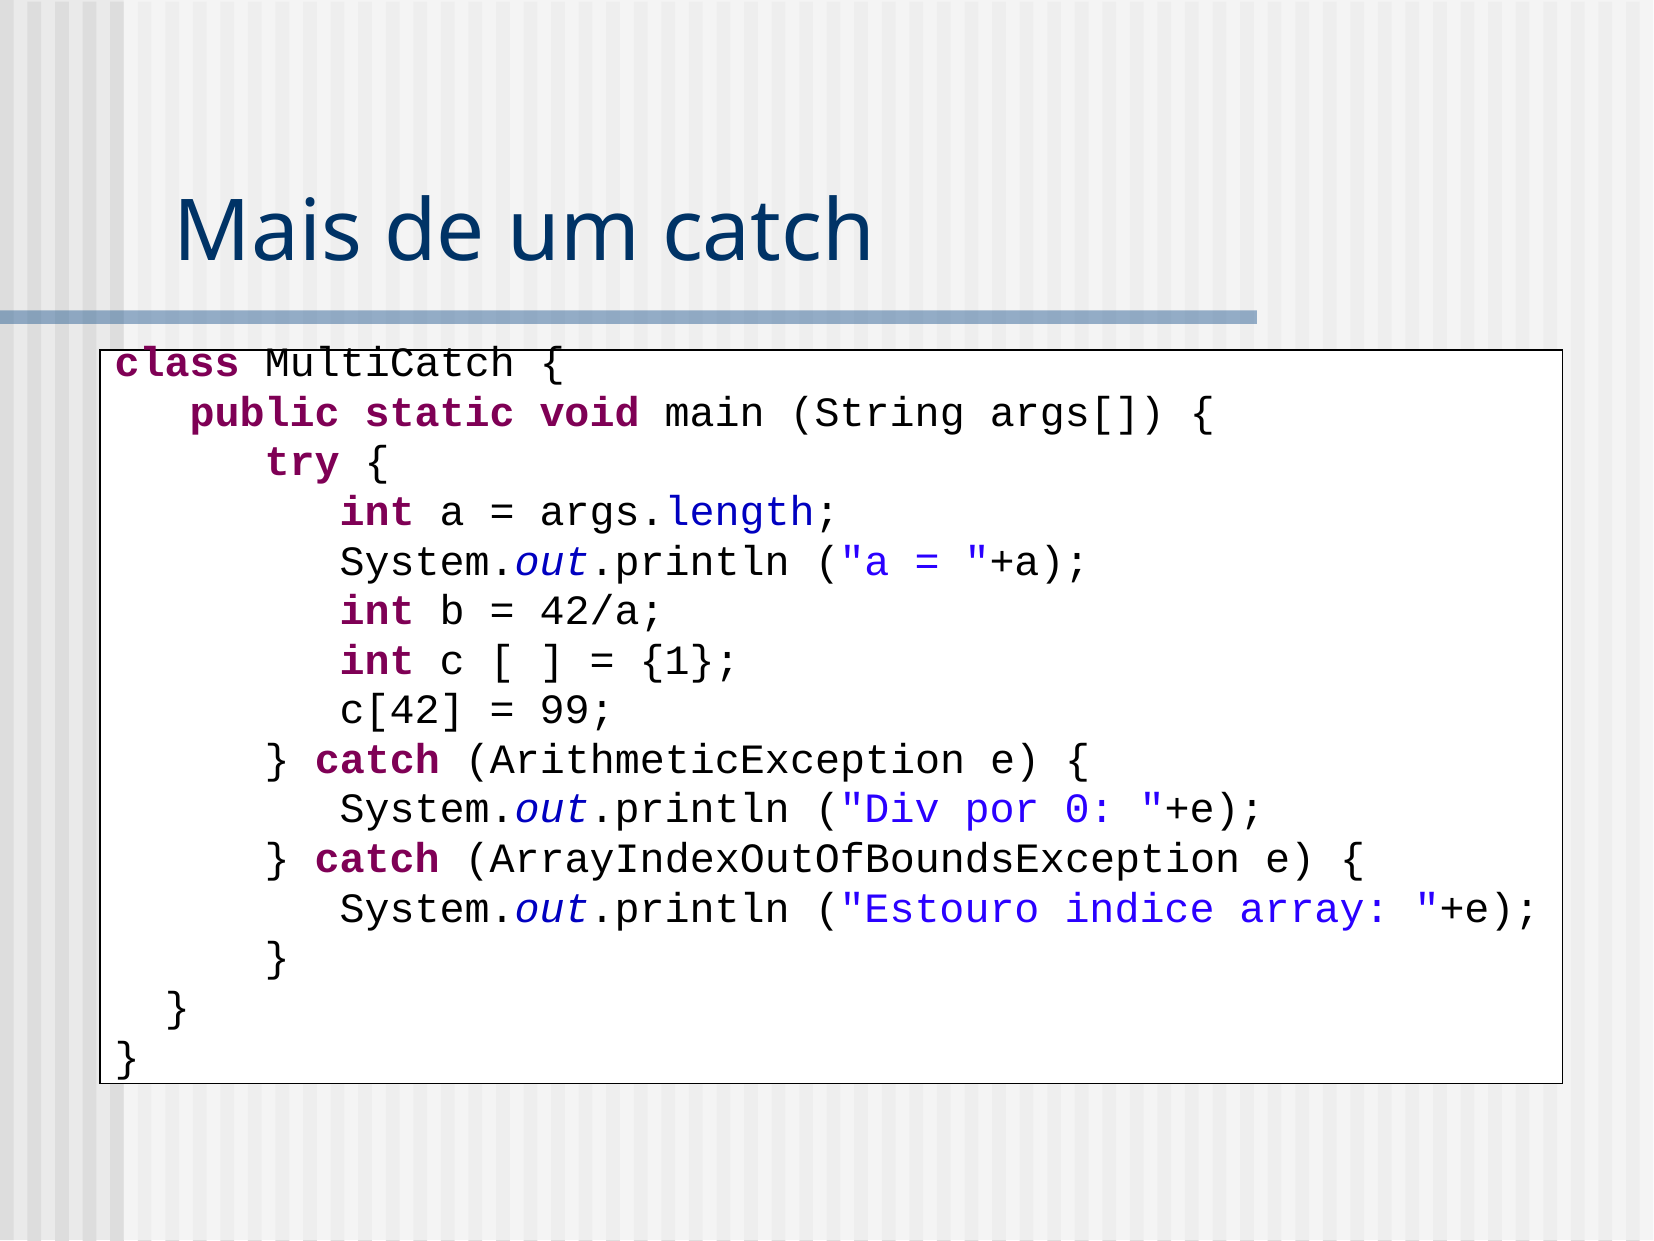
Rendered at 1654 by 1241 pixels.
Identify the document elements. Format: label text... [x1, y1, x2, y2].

text_box class MultiCatch { public static void main (String args[]) { try { int a = args.length; System.out.println ("a = "+a); int b = 42/a; int c [ ] = {1}; c[42] = 99; } catch (ArithmeticException e) { System.out.println ("Div por 0: "+e); } catch (ArrayIndexOutOfBoundsException e) { System.out.println ("Estouro indice array: "+e); } } } [99, 349, 1563, 1084]
title Mais de um catch [157, 174, 1634, 294]
